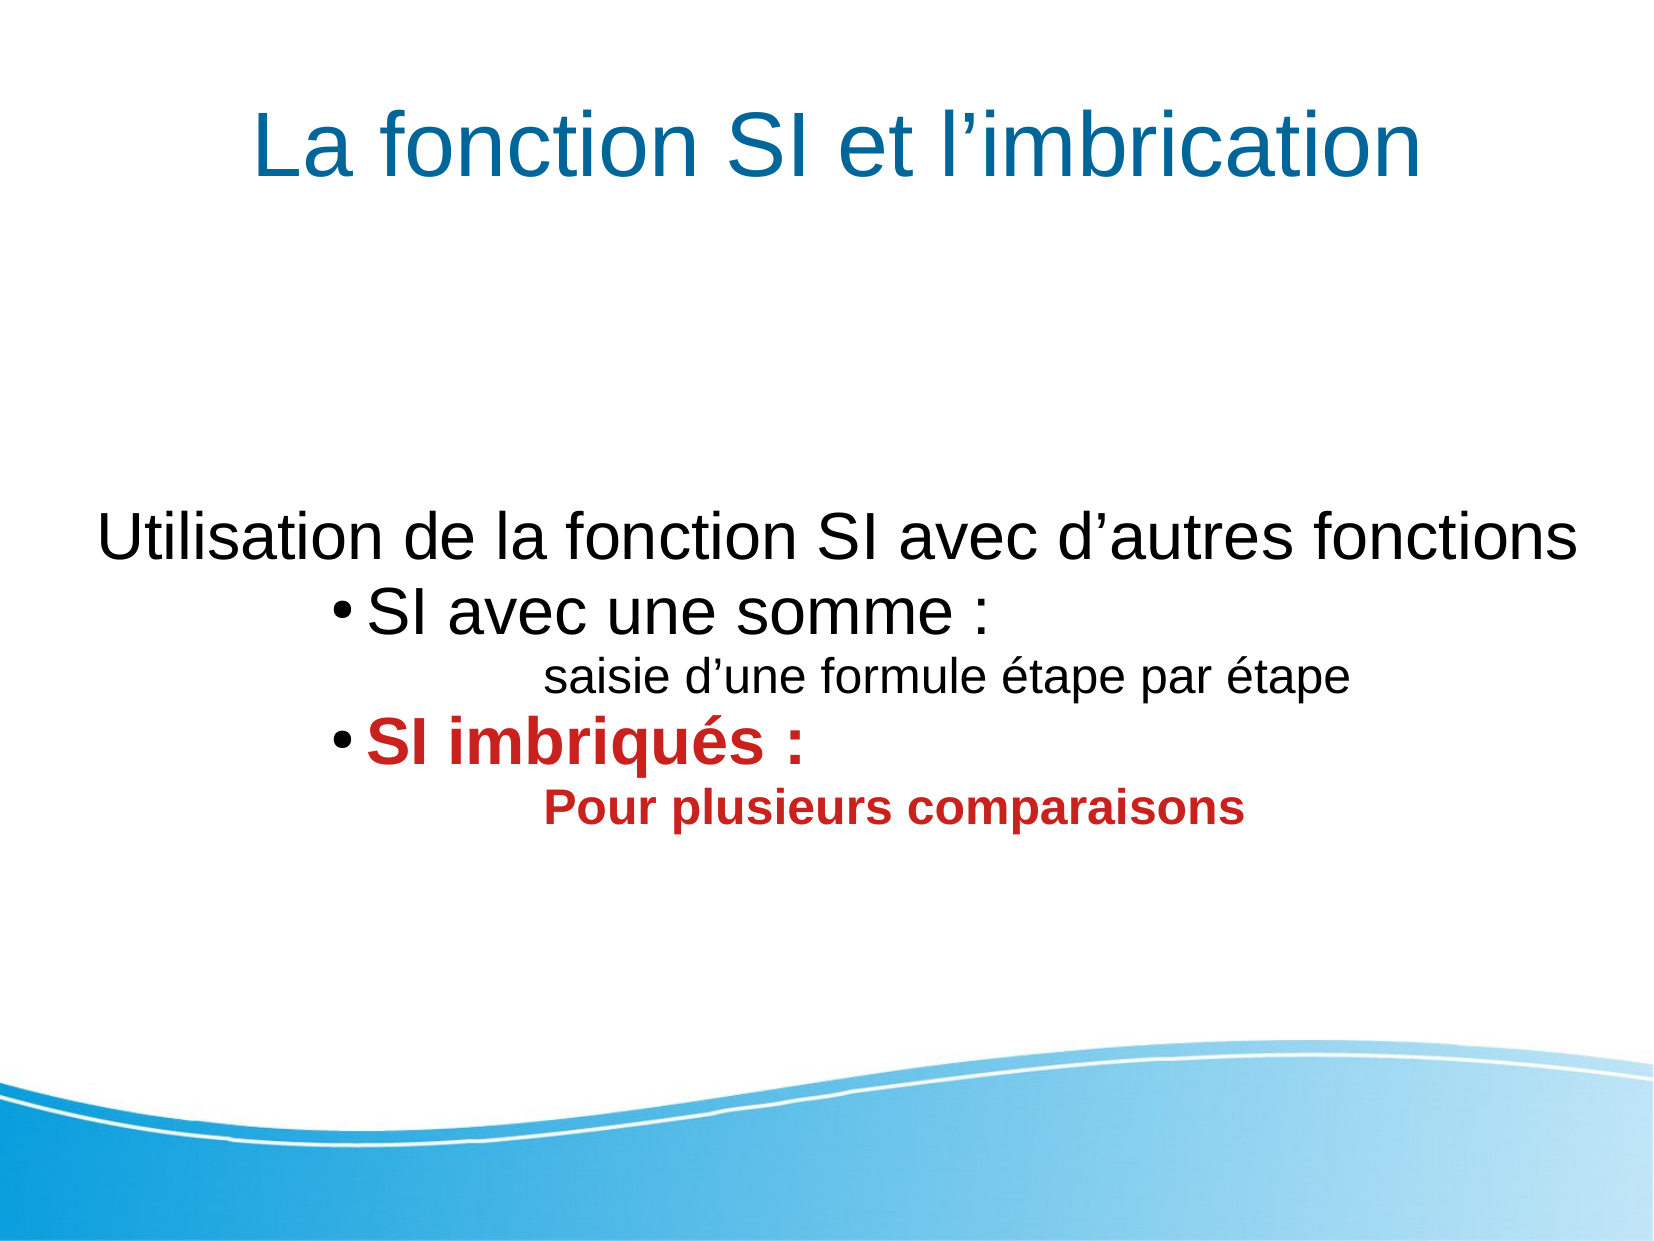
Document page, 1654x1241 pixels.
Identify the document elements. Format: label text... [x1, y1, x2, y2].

picture [0, 1039, 1654, 1241]
subtitle Utilisation de la fonction SI avec d’autres fonctions SI avec une somme : saisie d’une formule étape par étape SI imbriqués : Pour plusieurs comparaisons [94, 307, 1583, 1027]
title La fonction SI et l’imbrication [94, 40, 1583, 249]
